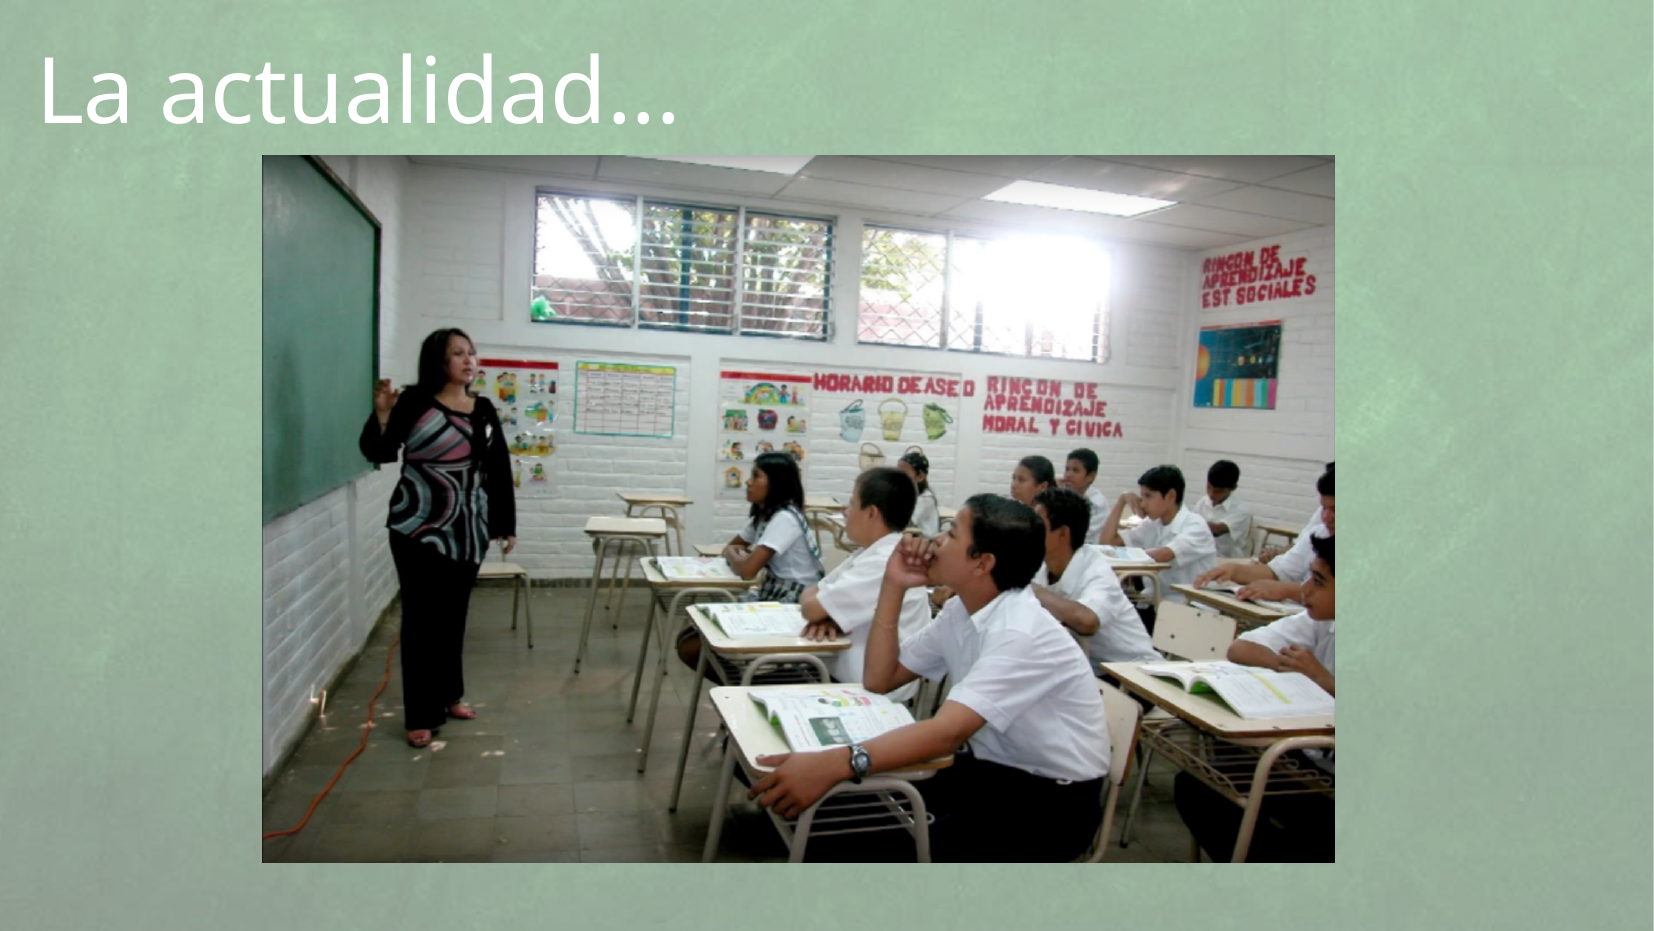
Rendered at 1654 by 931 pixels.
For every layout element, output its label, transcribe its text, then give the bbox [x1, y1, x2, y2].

picture [262, 166, 1335, 863]
text_box La actualidad... [21, 18, 1545, 166]
